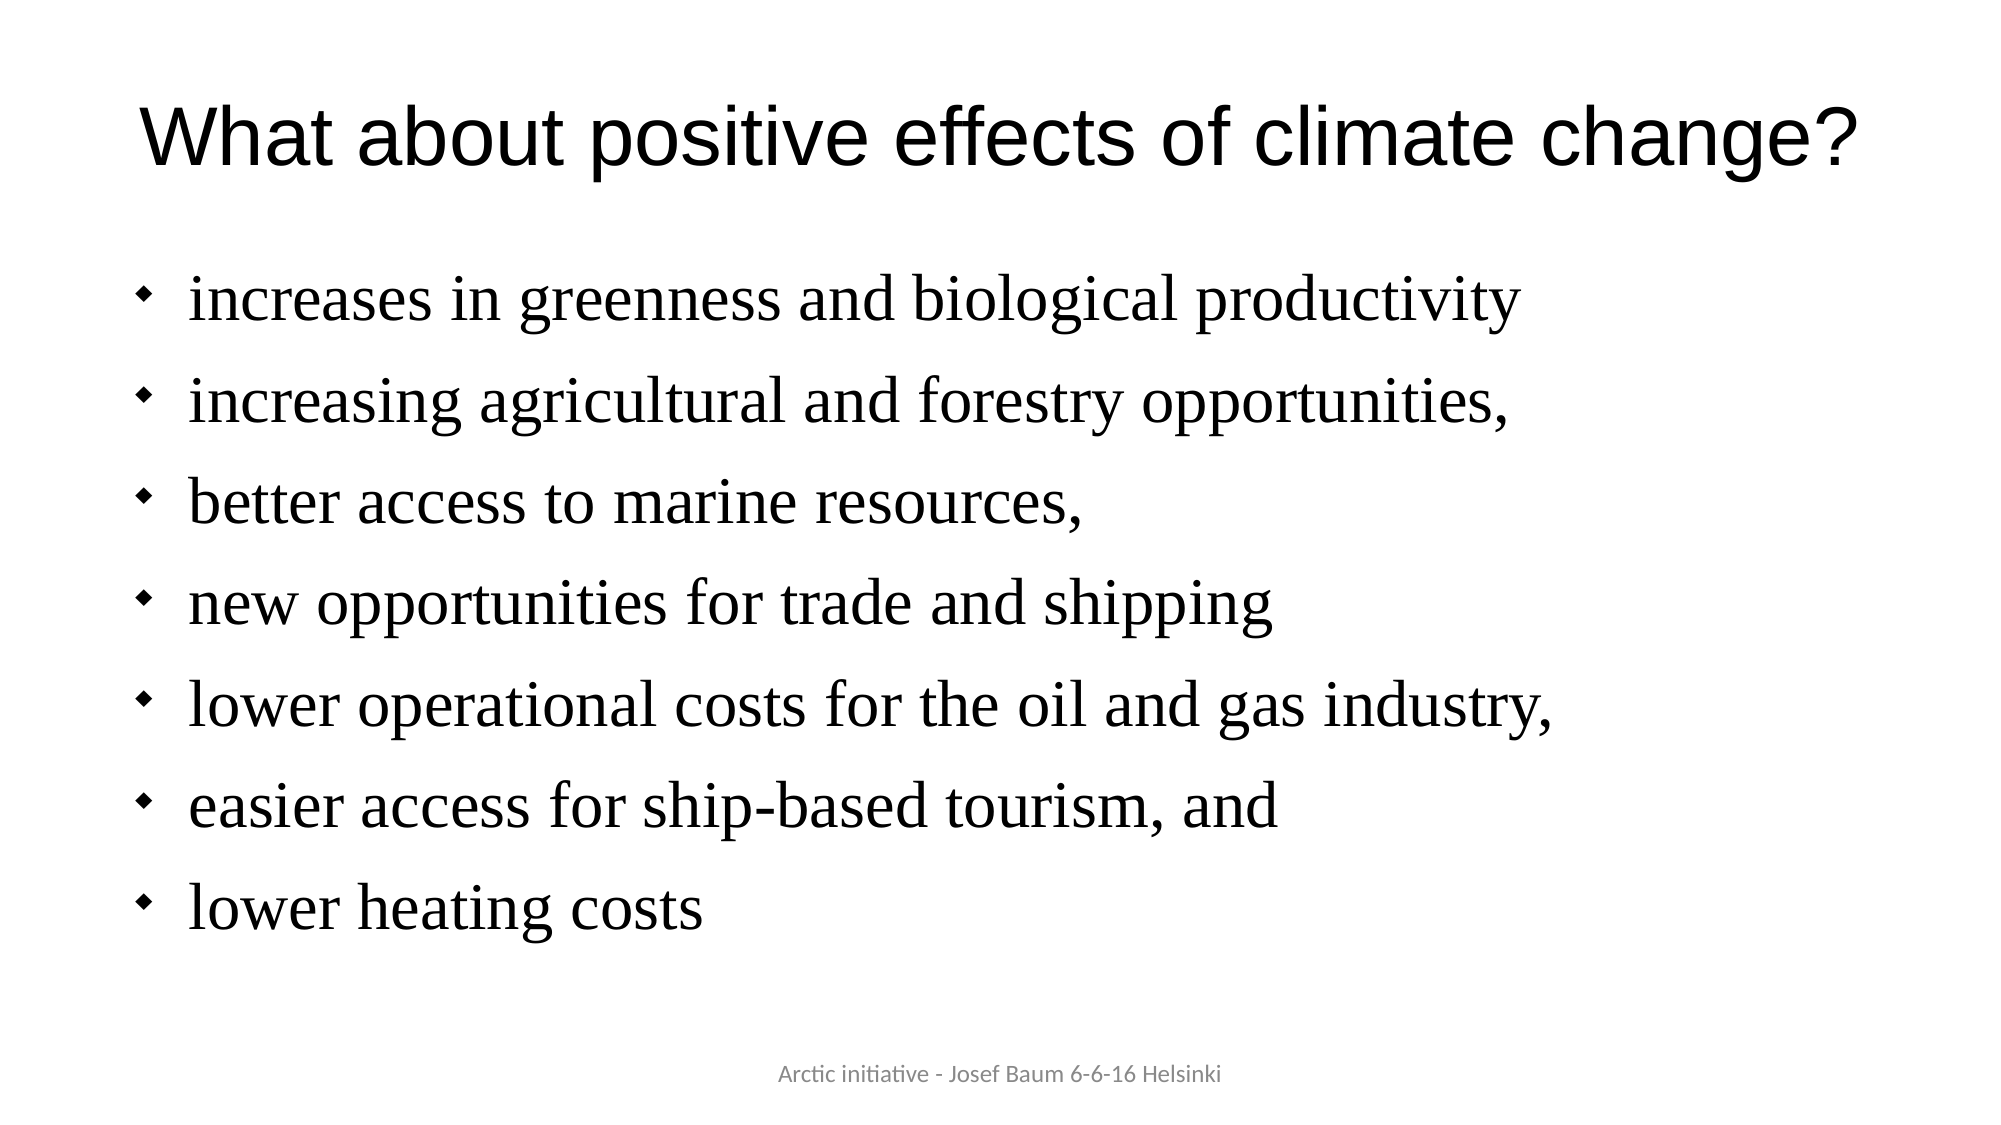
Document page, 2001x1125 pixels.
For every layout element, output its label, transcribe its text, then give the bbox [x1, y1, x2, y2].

list increases in greenness and biological productivity increasing agricultural and forestry opportunities, better access to marine resources, new opportunities for trade and shipping lower operational costs for the oil and gas industry, easier access for ship-based tourism, and lower heating costs [99, 263, 1900, 1006]
title What about positive effects of climate change? [99, 52, 1900, 226]
text_box Arctic initiative - Josef Baum 6-6-16 Helsinki [662, 1042, 1338, 1103]
